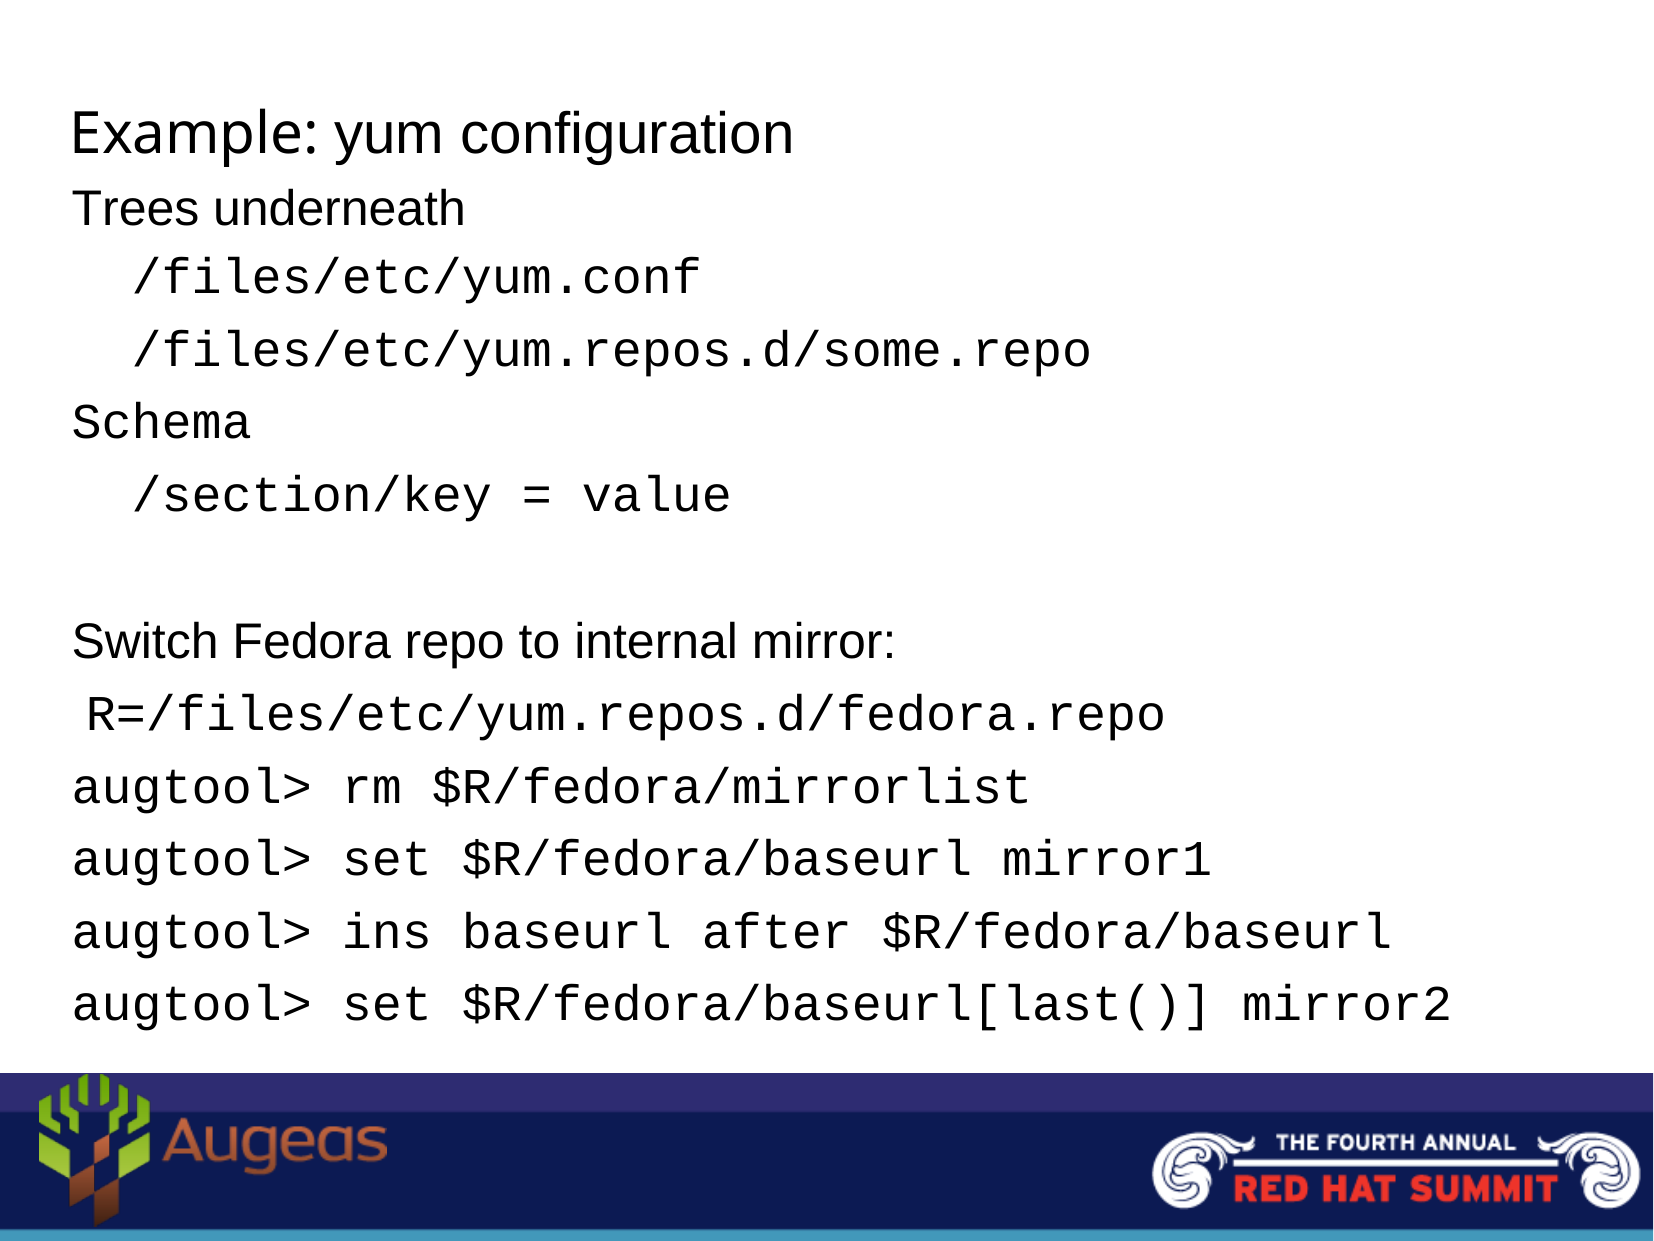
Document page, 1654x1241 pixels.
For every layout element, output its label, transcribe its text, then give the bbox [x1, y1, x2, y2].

title Example: yum configuration [69, 71, 1501, 190]
picture [0, 1073, 1654, 1241]
list Trees underneath /files/etc/yum.conf /files/etc/yum.repos.d/some.repo Schema /section/key = value Switch Fedora repo to internal mirror: R=/files/etc/yum.repos.d/fedora.repo augtool> rm $R/fedora/mirrorlist augtool> set $R/fedora/baseurl mirror1 augtool> ins baseurl after $R/fedora/baseurl augtool> set $R/fedora/baseurl[last()] mirror2 [71, 180, 1495, 1089]
